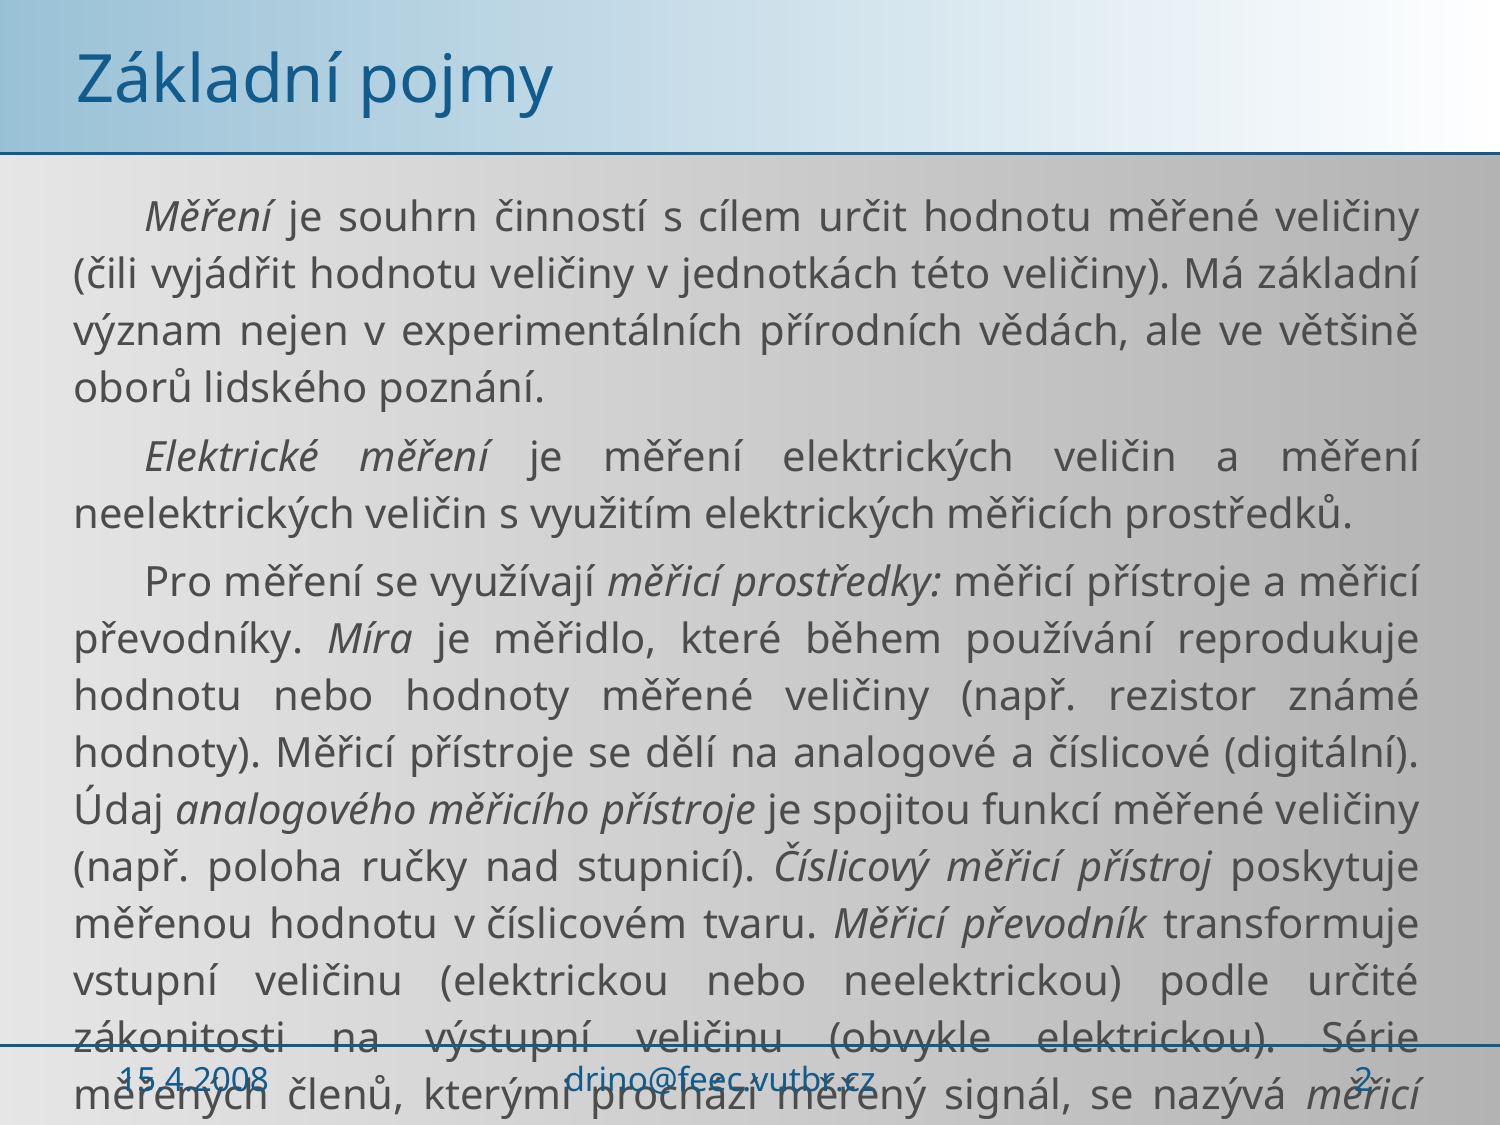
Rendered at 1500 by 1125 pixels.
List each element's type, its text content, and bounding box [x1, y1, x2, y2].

text_box <číslo> [1075, 1049, 1388, 1125]
title Základní pojmy [0, 0, 1500, 152]
text_box drino@feec.vutbr.cz [454, 1049, 987, 1125]
text_box 15.4.2008 [103, 1049, 432, 1125]
text_box Měření je souhrn činností s cílem určit hodnotu měřené veličiny (čili vyjádřit hodnotu veličiny v jednotkách této veličiny). Má základní význam nejen v experimentálních přírodních vědách, ale ve většině oborů lidského poznání. Elektrické měření je měření elektrických veličin a měření neelektrických veličin s využitím elektrických měřicích prostředků. Pro měření se využívají měřicí prostředky: měřicí přístroje a měřicí převodníky. Míra je měřidlo, které během používání reprodukuje hodnotu nebo hodnoty měřené veličiny (např. rezistor známé hodnoty). Měřicí přístroje se dělí na analogové a číslicové (digitální). Údaj analogového měřicího přístroje je spojitou funkcí měřené veličiny (např. poloha ručky nad stupnicí). Číslicový měřicí přístroj poskytuje měřenou hodnotu v číslicovém tvaru. Měřicí převodník transformuje vstupní veličinu (elektrickou nebo neelektrickou) podle určité zákonitosti na výstupní veličinu (obvykle elektrickou). Série měřených členů, kterými prochází měřený signál, se nazývá měřicí řetězec. První člen měřicího řetězce, na [59, 178, 1442, 1044]
